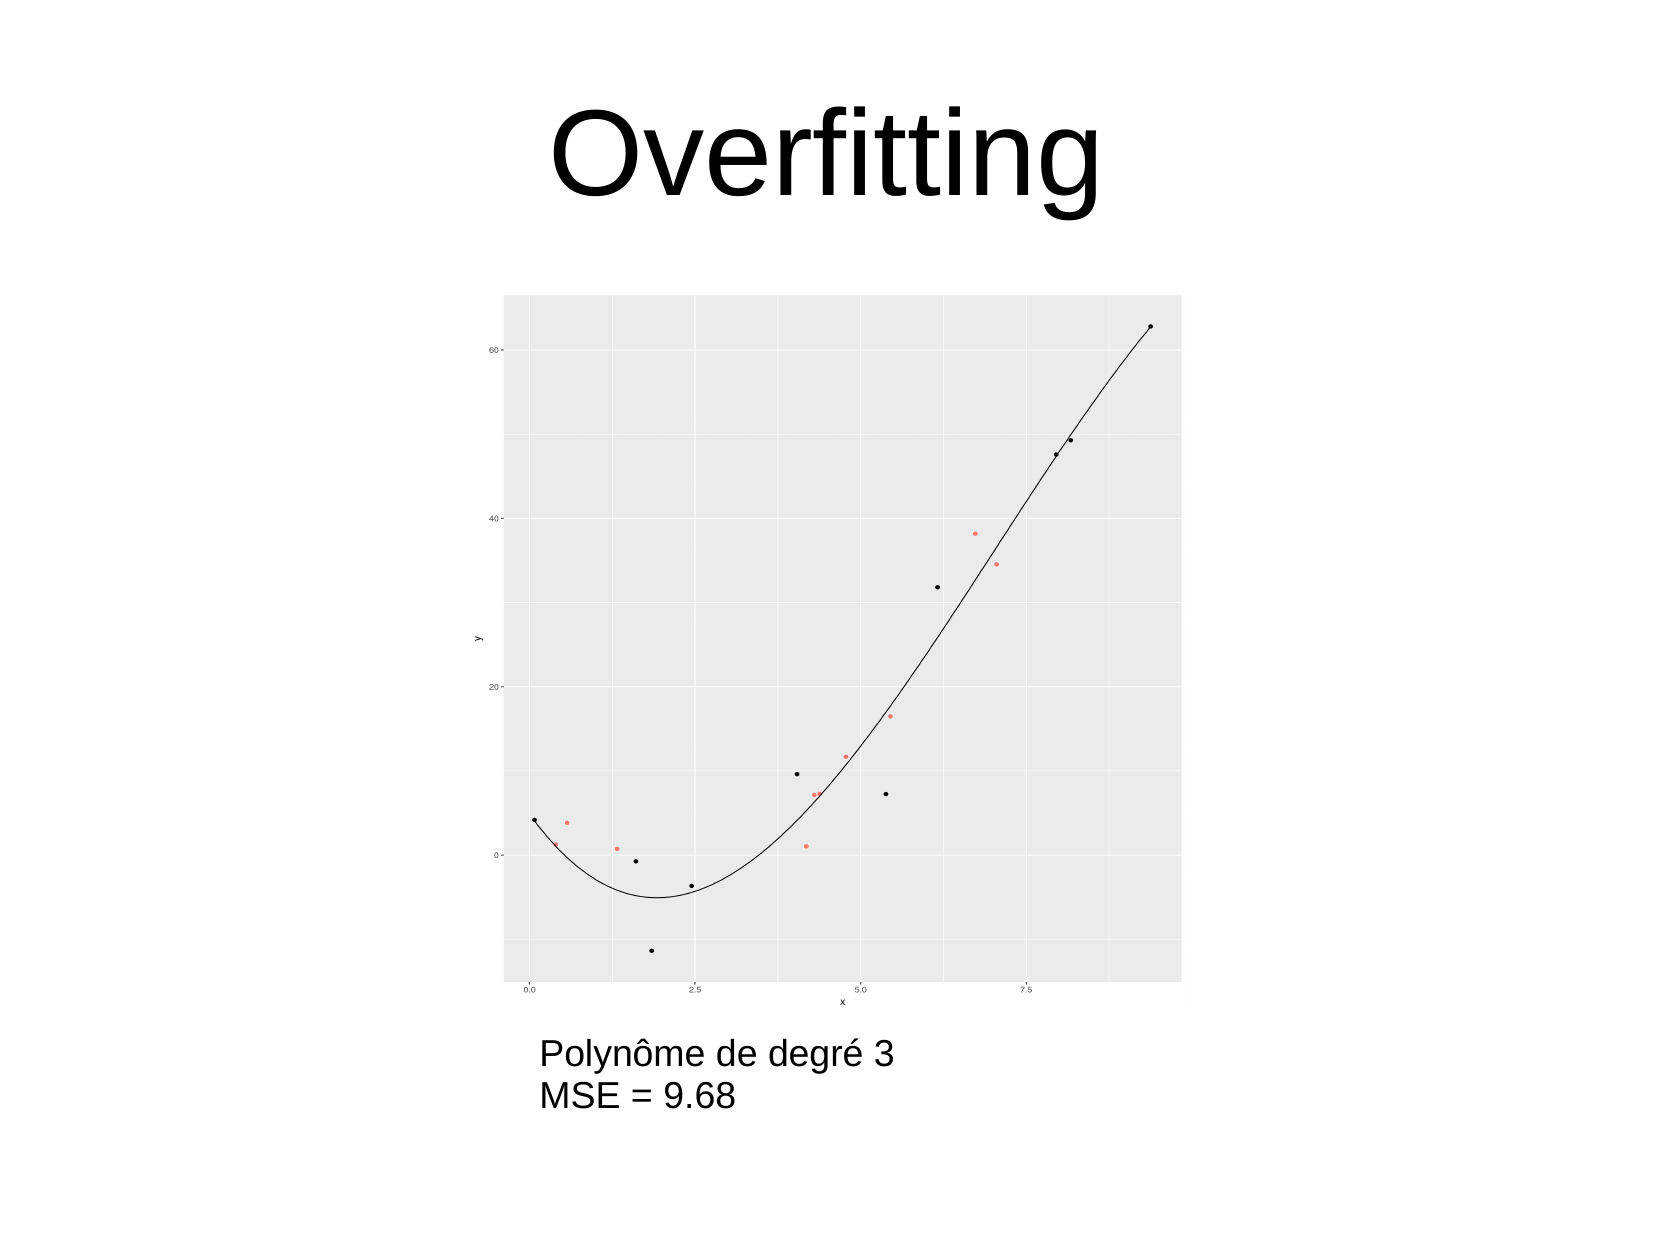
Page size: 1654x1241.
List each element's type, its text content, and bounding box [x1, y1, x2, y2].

picture [467, 290, 1187, 1010]
title Overfitting [82, 49, 1571, 257]
text_box Polynôme de degré 3 MSE = 9.68 [524, 1024, 1177, 1124]
